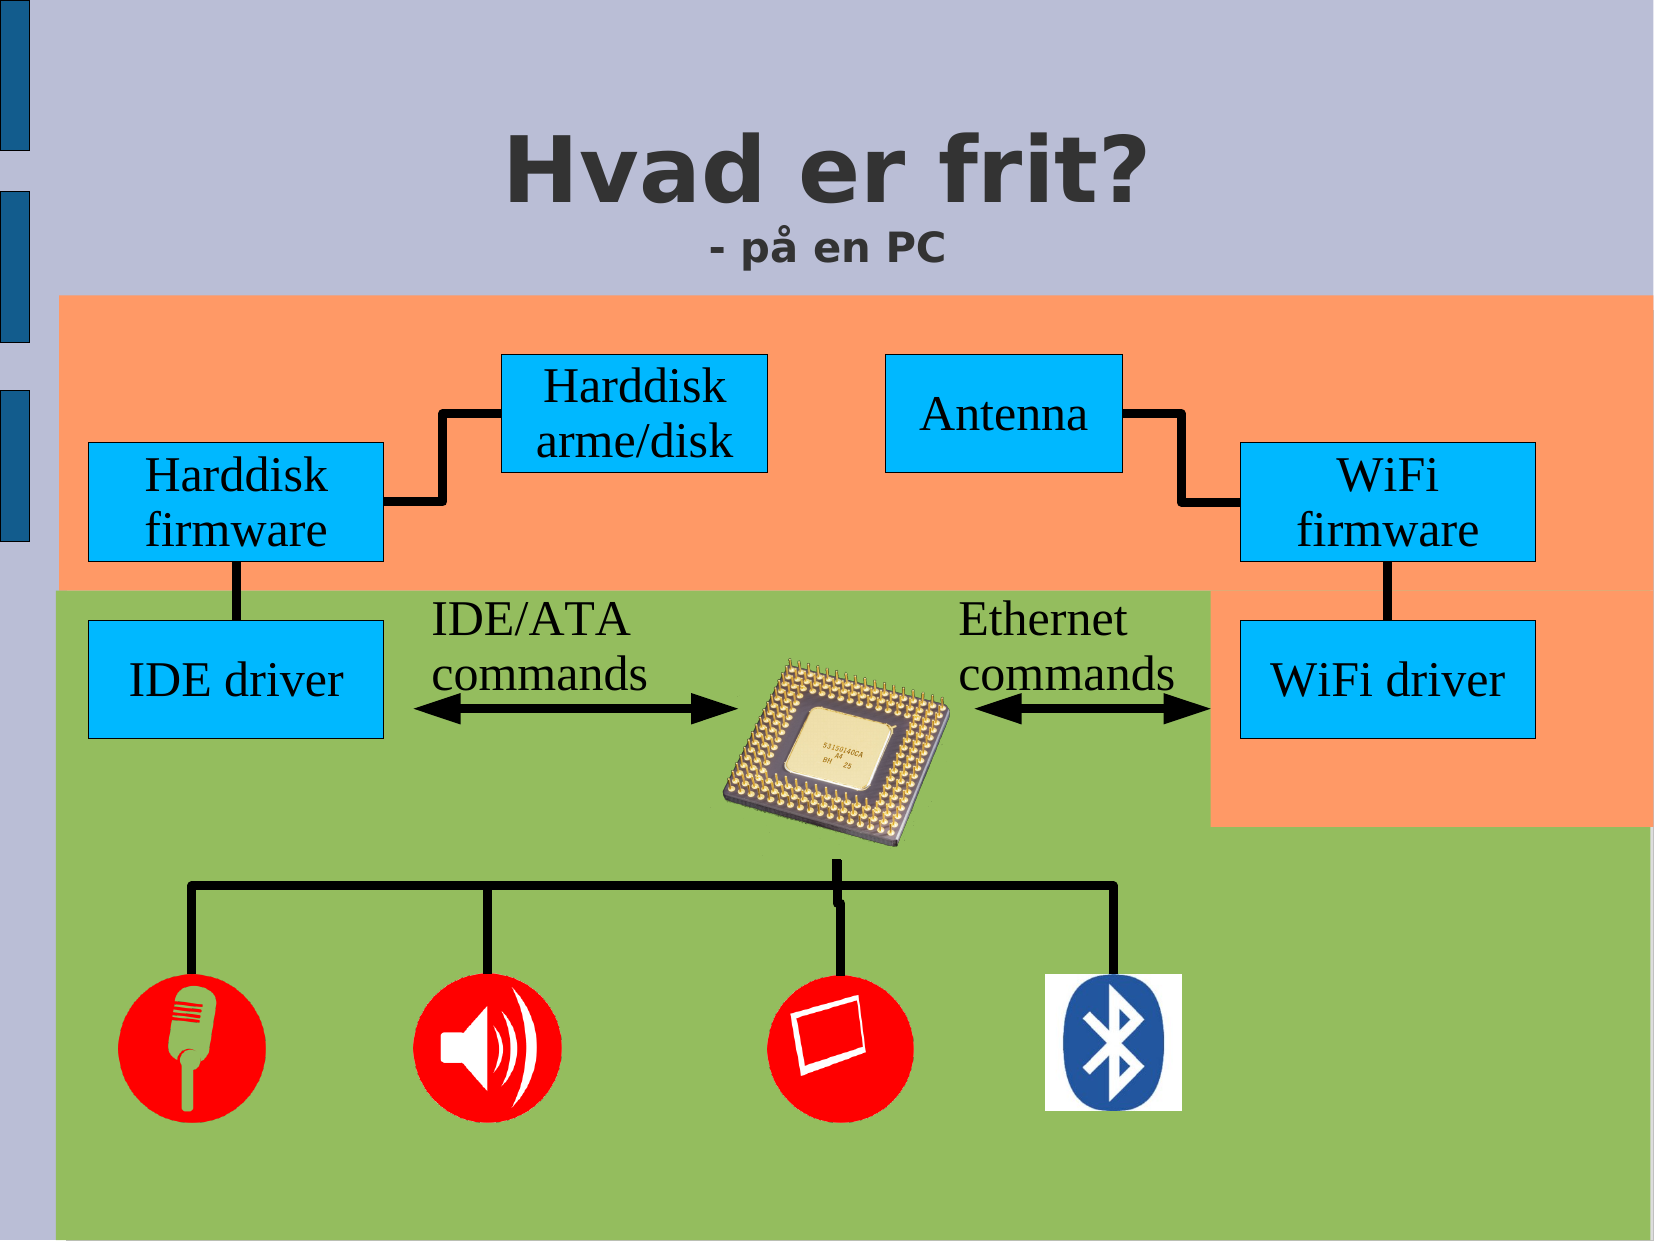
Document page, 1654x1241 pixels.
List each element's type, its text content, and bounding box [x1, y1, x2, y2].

text_box IDE/ATA commands [431, 590, 649, 712]
picture [118, 974, 266, 1123]
title Hvad er frit? - på en PC [121, 91, 1534, 295]
text_box [55, 295, 1654, 1241]
text_box WiFi driver [1240, 620, 1536, 739]
text_box WiFi firmware [1240, 442, 1536, 562]
picture [1045, 974, 1182, 1111]
picture [767, 975, 914, 1123]
text_box Ethernet commands [958, 590, 1176, 773]
picture [708, 649, 966, 860]
text_box Harddisk firmware [88, 442, 384, 562]
picture [413, 973, 562, 1123]
text_box IDE driver [88, 620, 384, 739]
text_box Harddisk arme/disk [501, 354, 768, 473]
text_box Antenna [885, 354, 1123, 473]
